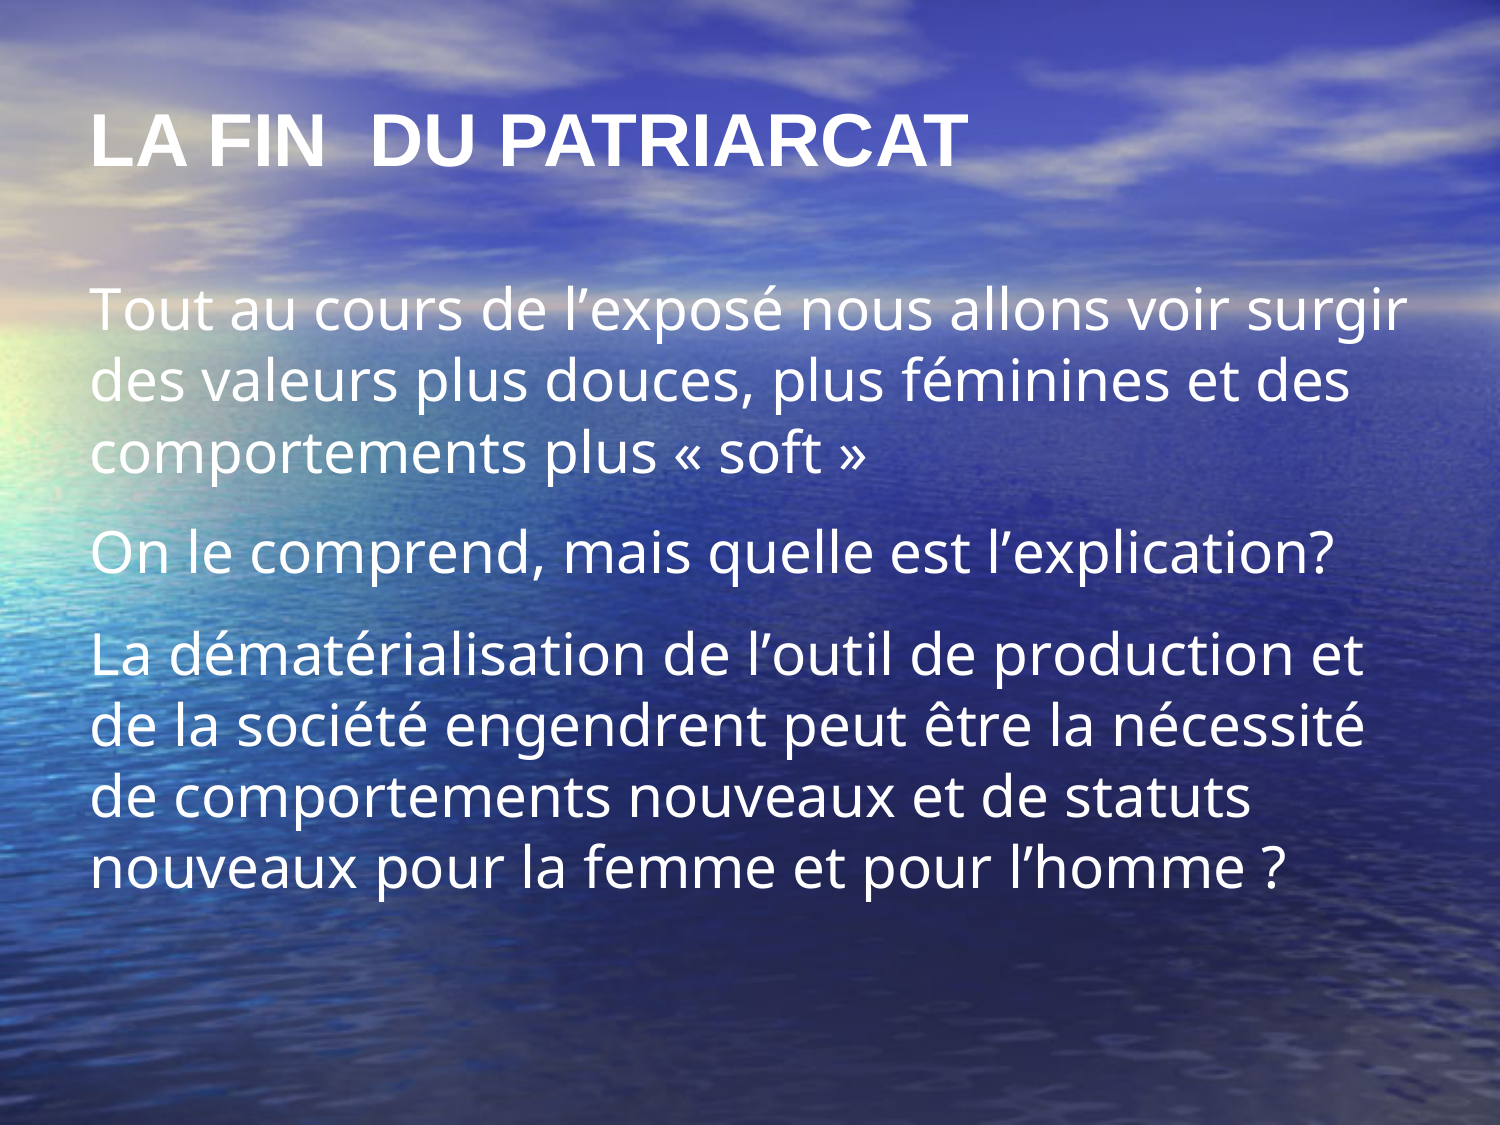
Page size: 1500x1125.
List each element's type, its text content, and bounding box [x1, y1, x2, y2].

text_box Tout au cours de l’exposé nous allons voir surgir des valeurs plus douces, plus féminines et des comportements plus « soft » On le comprend, mais quelle est l’explication? La dématérialisation de l’outil de production et de la société engendrent peut être la nécessité de comportements nouveaux et de statuts nouveaux pour la femme et pour l’homme ? [75, 263, 1425, 1006]
title LA FIN DU PATRIARCAT [75, 44, 1425, 233]
picture [0, 0, 1500, 1125]
